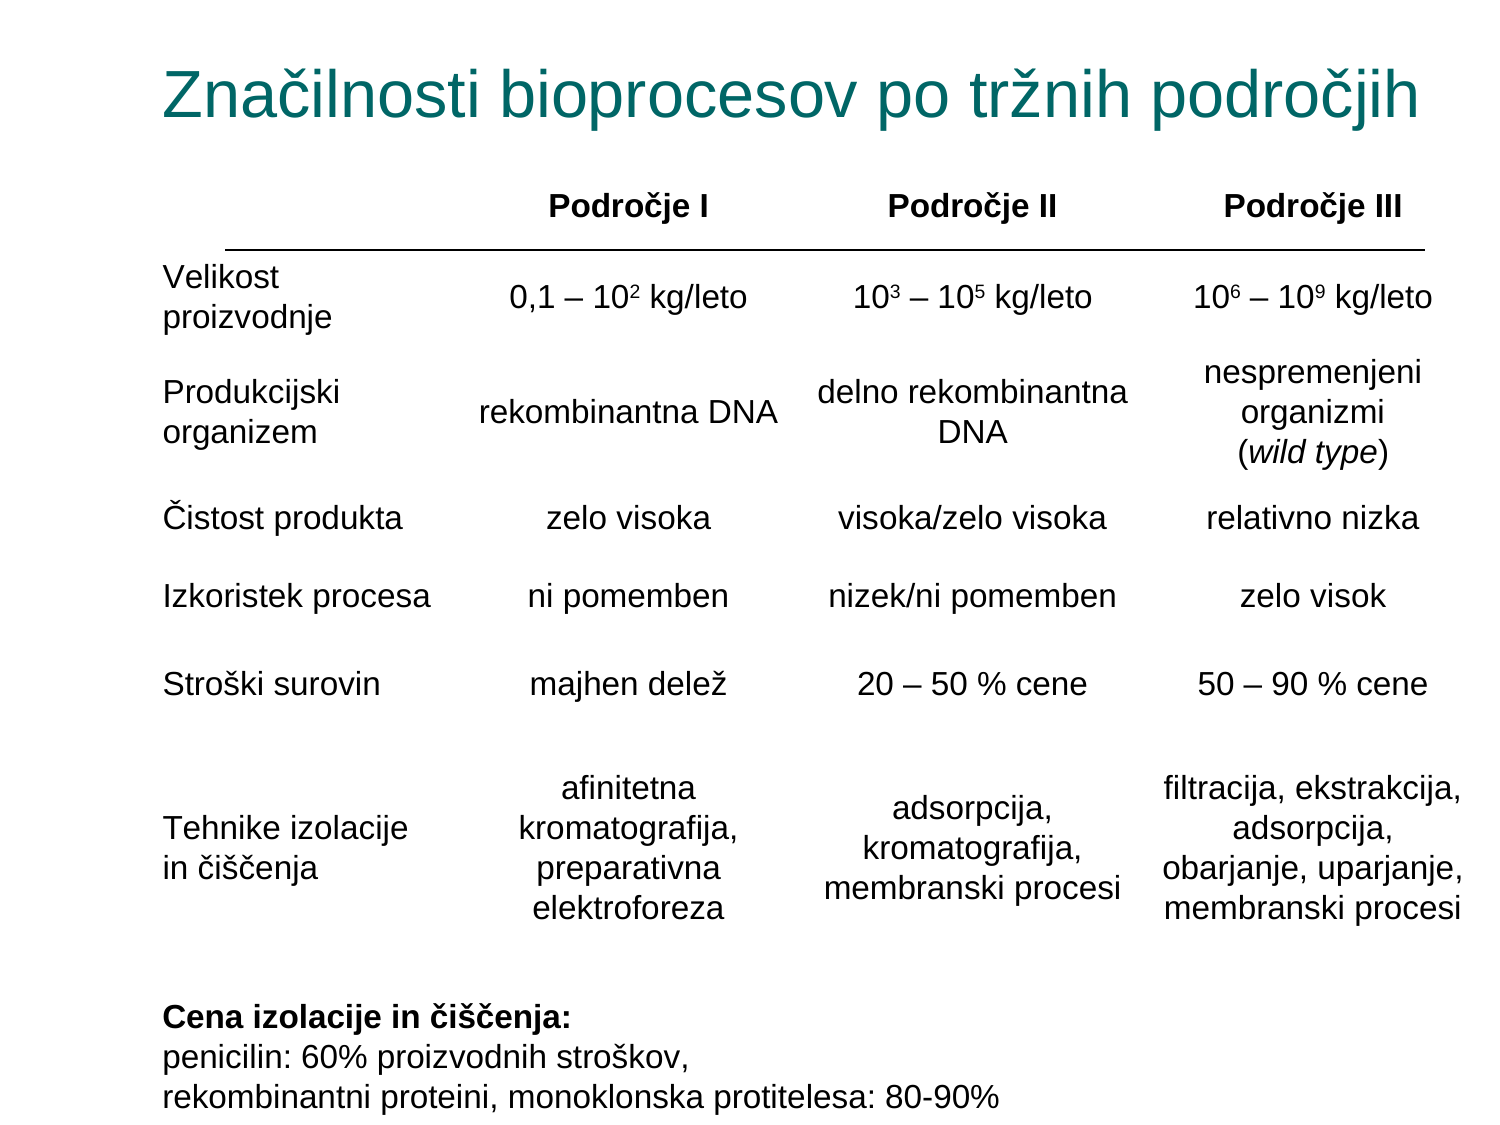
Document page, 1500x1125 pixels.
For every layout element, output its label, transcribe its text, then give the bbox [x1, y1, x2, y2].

table_header Področje II [802, 161, 1144, 247]
table_cell Produkcijski organizem [148, 342, 456, 477]
table_cell 103 – 105 kg/leto [802, 247, 1144, 342]
table_cell rekombinantna DNA [456, 342, 802, 477]
table_cell nizek/ni pomemben [802, 555, 1144, 634]
table_cell ni pomemben [456, 555, 802, 634]
text_box Cena izolacije in čiščenja: penicilin: 60% proizvodnih stroškov, rekombinantni proteini, monoklonska protitelesa: 80-90% [147, 987, 1377, 1123]
table_cell delno rekombinantna DNA [802, 342, 1144, 477]
table_cell afinitetna kromatografija, preparativna elektroforeza [456, 729, 802, 963]
table_cell 50 – 90 % cene [1144, 634, 1482, 729]
table_cell visoka/zelo visoka [802, 477, 1144, 555]
table_cell Izkoristek procesa [148, 555, 456, 634]
table_cell relativno nizka [1144, 477, 1482, 555]
table_cell adsorpcija, kromatografija, membranski procesi [802, 729, 1144, 963]
text_box Značilnosti bioprocesov po tržnih področjih [147, 42, 1500, 139]
table_cell zelo visoka [456, 477, 802, 555]
table_cell majhen delež [456, 634, 802, 729]
table_cell Čistost produkta [148, 477, 456, 555]
table_cell filtracija, ekstrakcija, adsorpcija, obarjanje, uparjanje, membranski procesi [1144, 729, 1482, 963]
table_header Področje I [456, 161, 802, 247]
table_cell 0,1 – 102 kg/leto [456, 247, 802, 342]
table_cell Tehnike izolacije in čiščenja [148, 729, 456, 963]
table_cell zelo visok [1144, 555, 1482, 634]
table_cell Velikost proizvodnje [148, 247, 456, 342]
table_header [148, 161, 456, 247]
table_cell 20 – 50 % cene [802, 634, 1144, 729]
table_cell 106 – 109 kg/leto [1144, 247, 1482, 342]
table_cell nespremenjeni organizmi (wild type) [1144, 342, 1482, 477]
table_header Področje III [1144, 161, 1482, 247]
table_cell Stroški surovin [148, 634, 456, 729]
